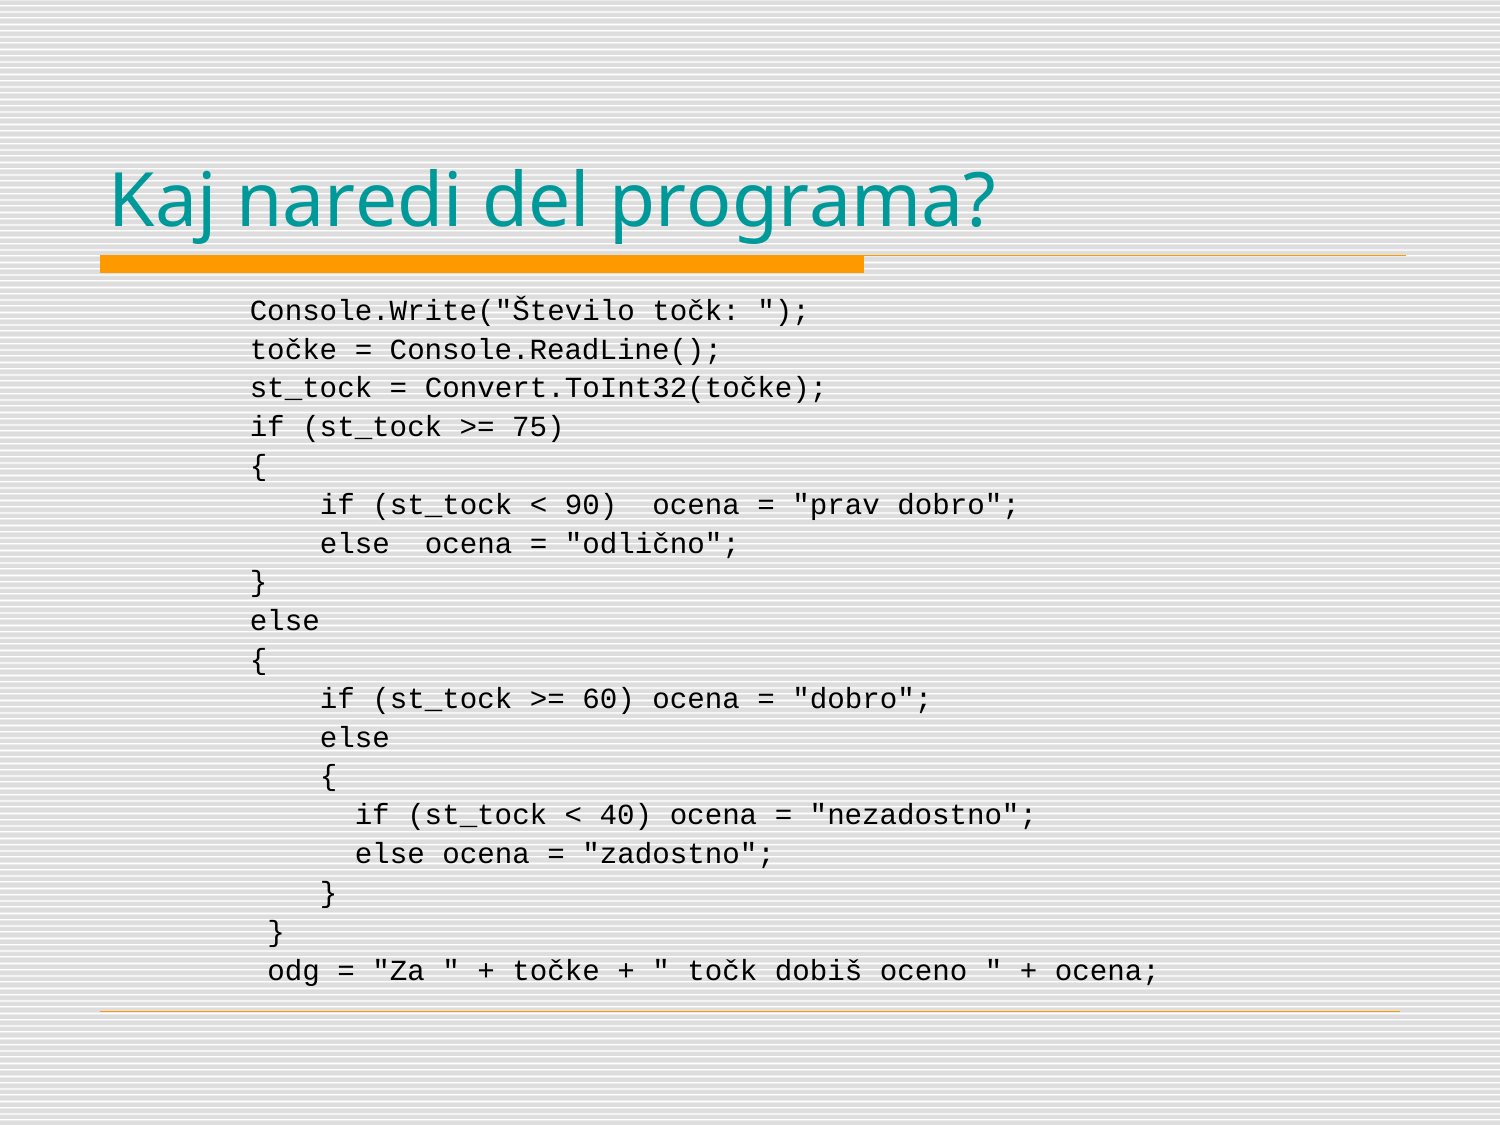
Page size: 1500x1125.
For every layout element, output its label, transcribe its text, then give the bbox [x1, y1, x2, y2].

title Kaj naredi del programa? [94, 49, 1407, 250]
picture [0, 0, 1500, 1125]
list Console.Write("Število točk: "); točke = Console.ReadLine(); st_tock = Convert.ToInt32(točke); if (st_tock >= 75) { if (st_tock < 90) ocena = "prav dobro"; else ocena = "odlično"; } else { if (st_tock >= 60) ocena = "dobro"; else { if (st_tock < 40) ocena = "nezadostno"; else ocena = "zadostno"; } } odg = "Za " + točke + " točk dobiš oceno " + ocena; [147, 287, 1211, 1000]
